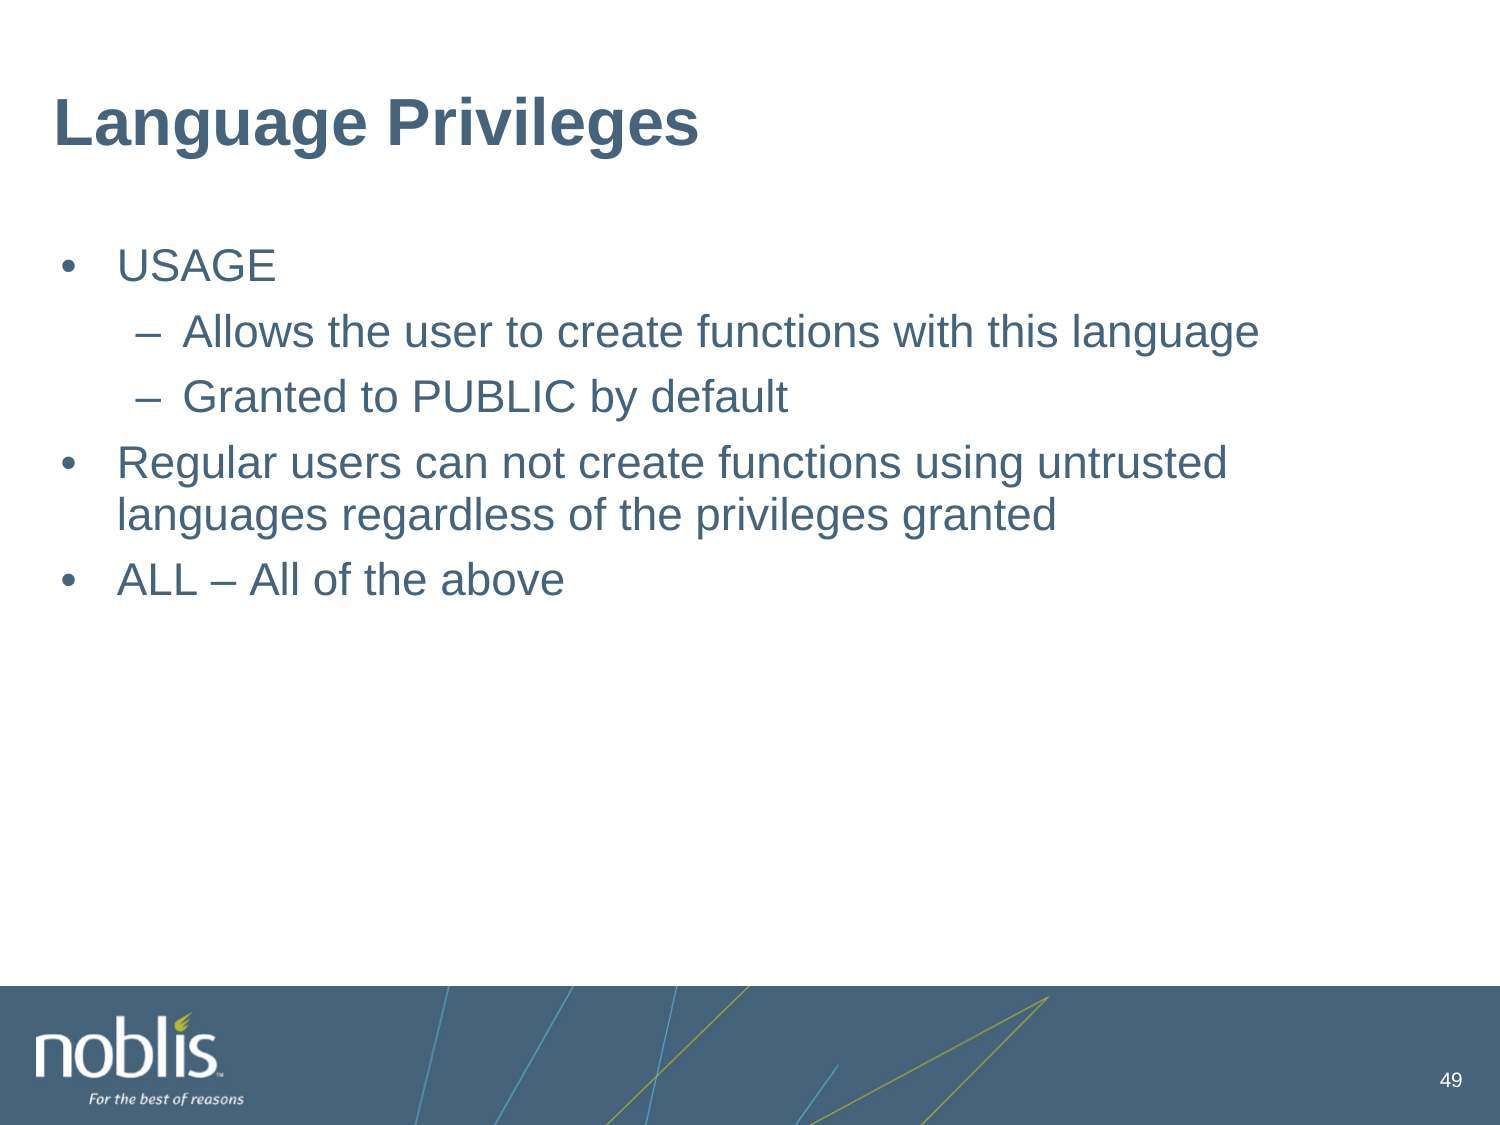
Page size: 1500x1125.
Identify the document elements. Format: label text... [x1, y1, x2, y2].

title Language Privileges [53, 38, 1438, 211]
list USAGE Allows the user to create functions with this language Granted to PUBLIC by default Regular users can not create functions using untrusted languages regardless of the privileges granted ALL – All of the above [60, 239, 1437, 968]
picture [0, 986, 1500, 1125]
